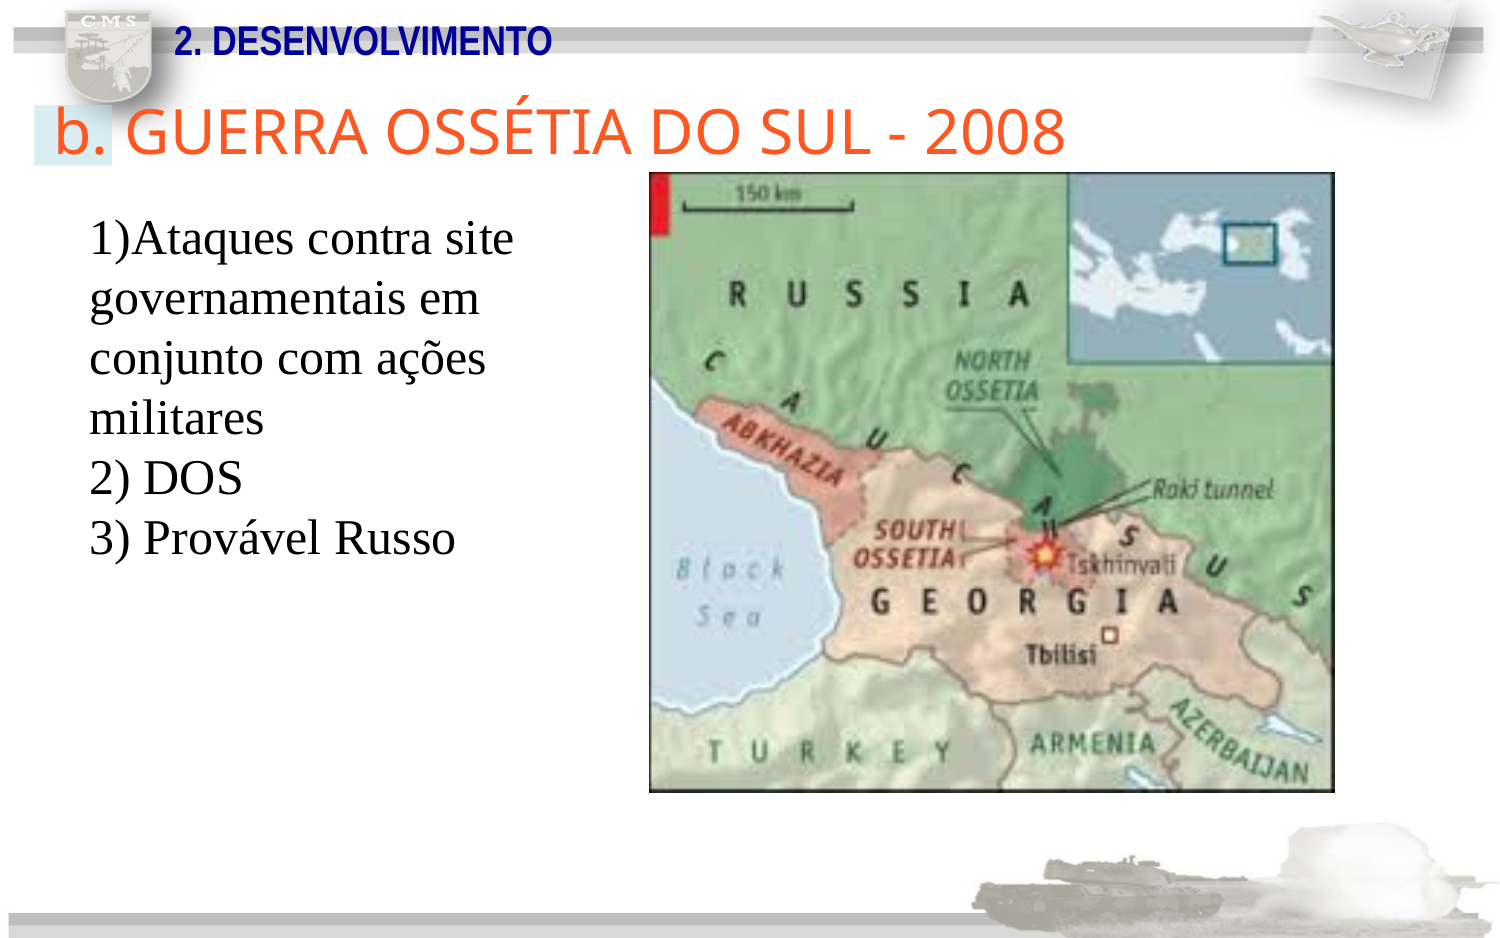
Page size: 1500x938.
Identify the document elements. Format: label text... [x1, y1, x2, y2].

text_box [34, 104, 38, 166]
picture [0, 0, 1500, 938]
text_box 1)Ataques contra site governamentais em conjunto com ações militares 2) DOS 3) Provável Russo [74, 197, 645, 710]
text_box 2. DESENVOLVIMENTO [159, 6, 1305, 72]
text_box b. GUERRA OSSÉTIA DO SUL - 2008 [38, 84, 1156, 173]
